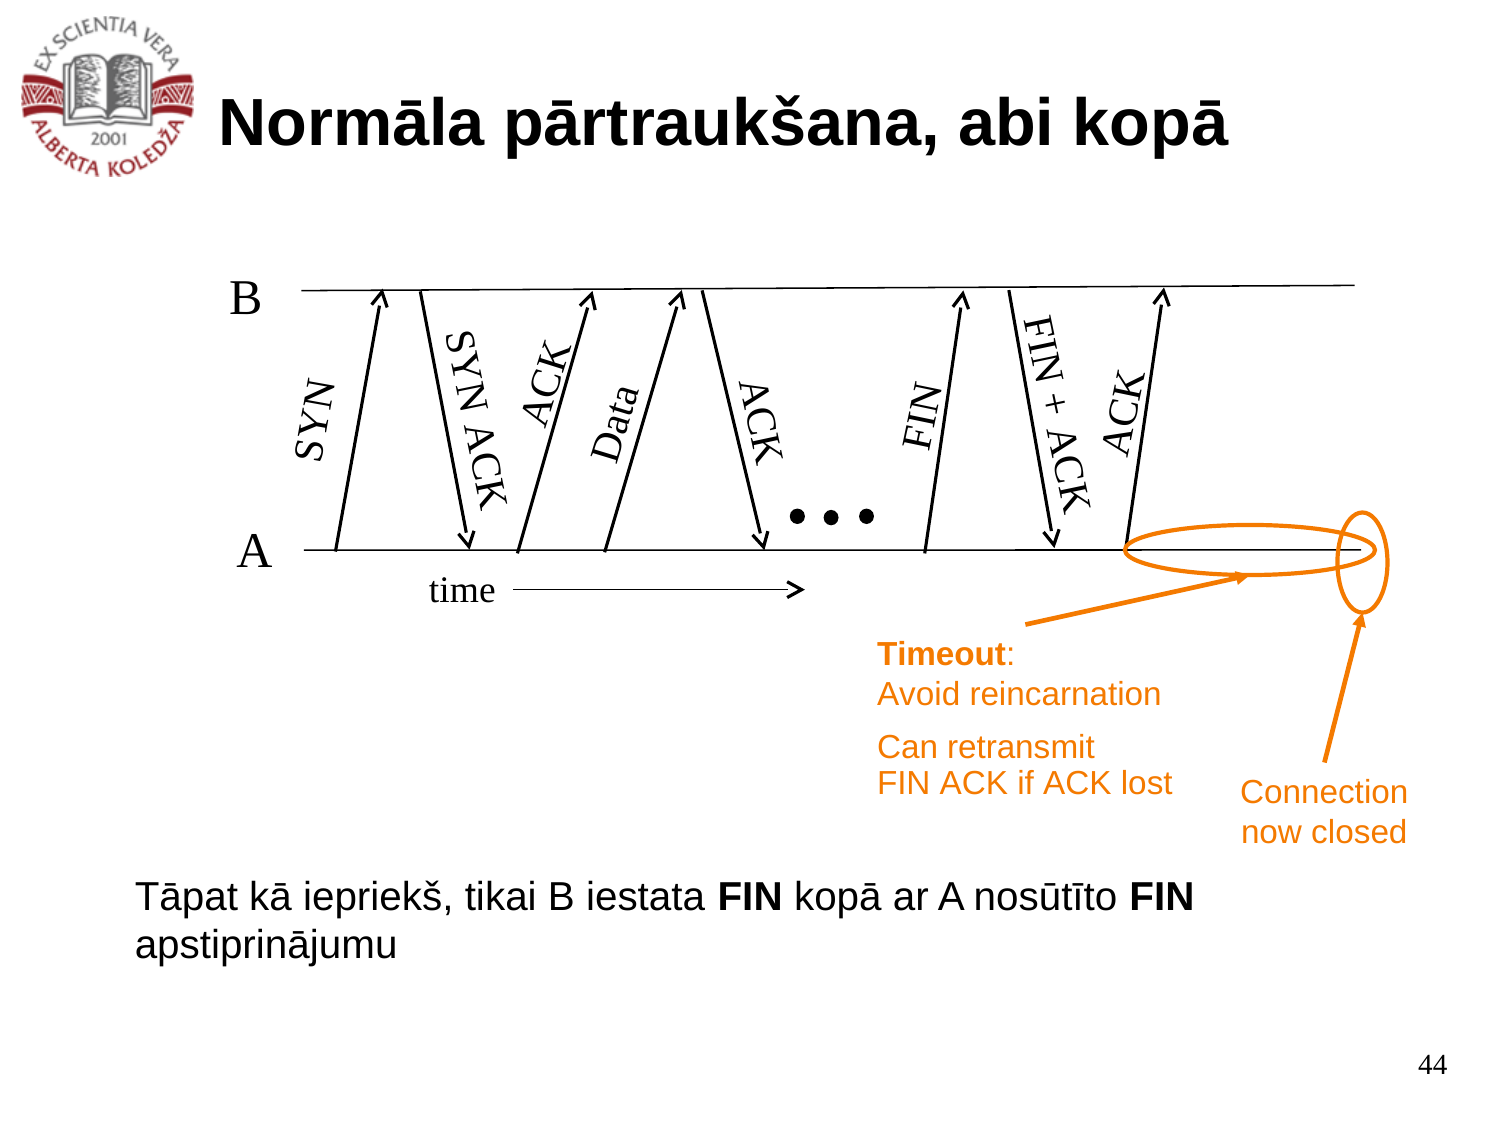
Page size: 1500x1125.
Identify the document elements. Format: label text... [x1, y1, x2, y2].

text_box <skaitlis> [1312, 1037, 1463, 1101]
text_box B [214, 257, 278, 333]
text_box Connection now closed [1225, 762, 1424, 858]
text_box SYN ACK [426, 308, 533, 530]
text_box ACK [719, 356, 809, 486]
text_box [824, 510, 838, 525]
text_box ACK [493, 316, 592, 449]
text_box Timeout: Avoid reincarnation Can retransmit FIN ACK if ACK lost [862, 624, 1189, 810]
text_box FIN [877, 361, 962, 471]
text_box A [221, 509, 288, 585]
text_box ACK [1076, 347, 1165, 477]
text_box time [414, 556, 511, 618]
text_box [859, 509, 874, 524]
text_box Data [564, 361, 659, 485]
list Tāpat kā iepriekš, tikai B iestata FIN kopā ar A nosūtīto FIN apstiprinājumu [62, 862, 1450, 975]
text_box SYN [269, 358, 354, 482]
title Normāla pārtraukšana, abi kopā [50, 62, 1374, 175]
picture [21, 16, 194, 177]
text_box FIN + ACK [1004, 295, 1116, 534]
text_box [790, 509, 805, 524]
